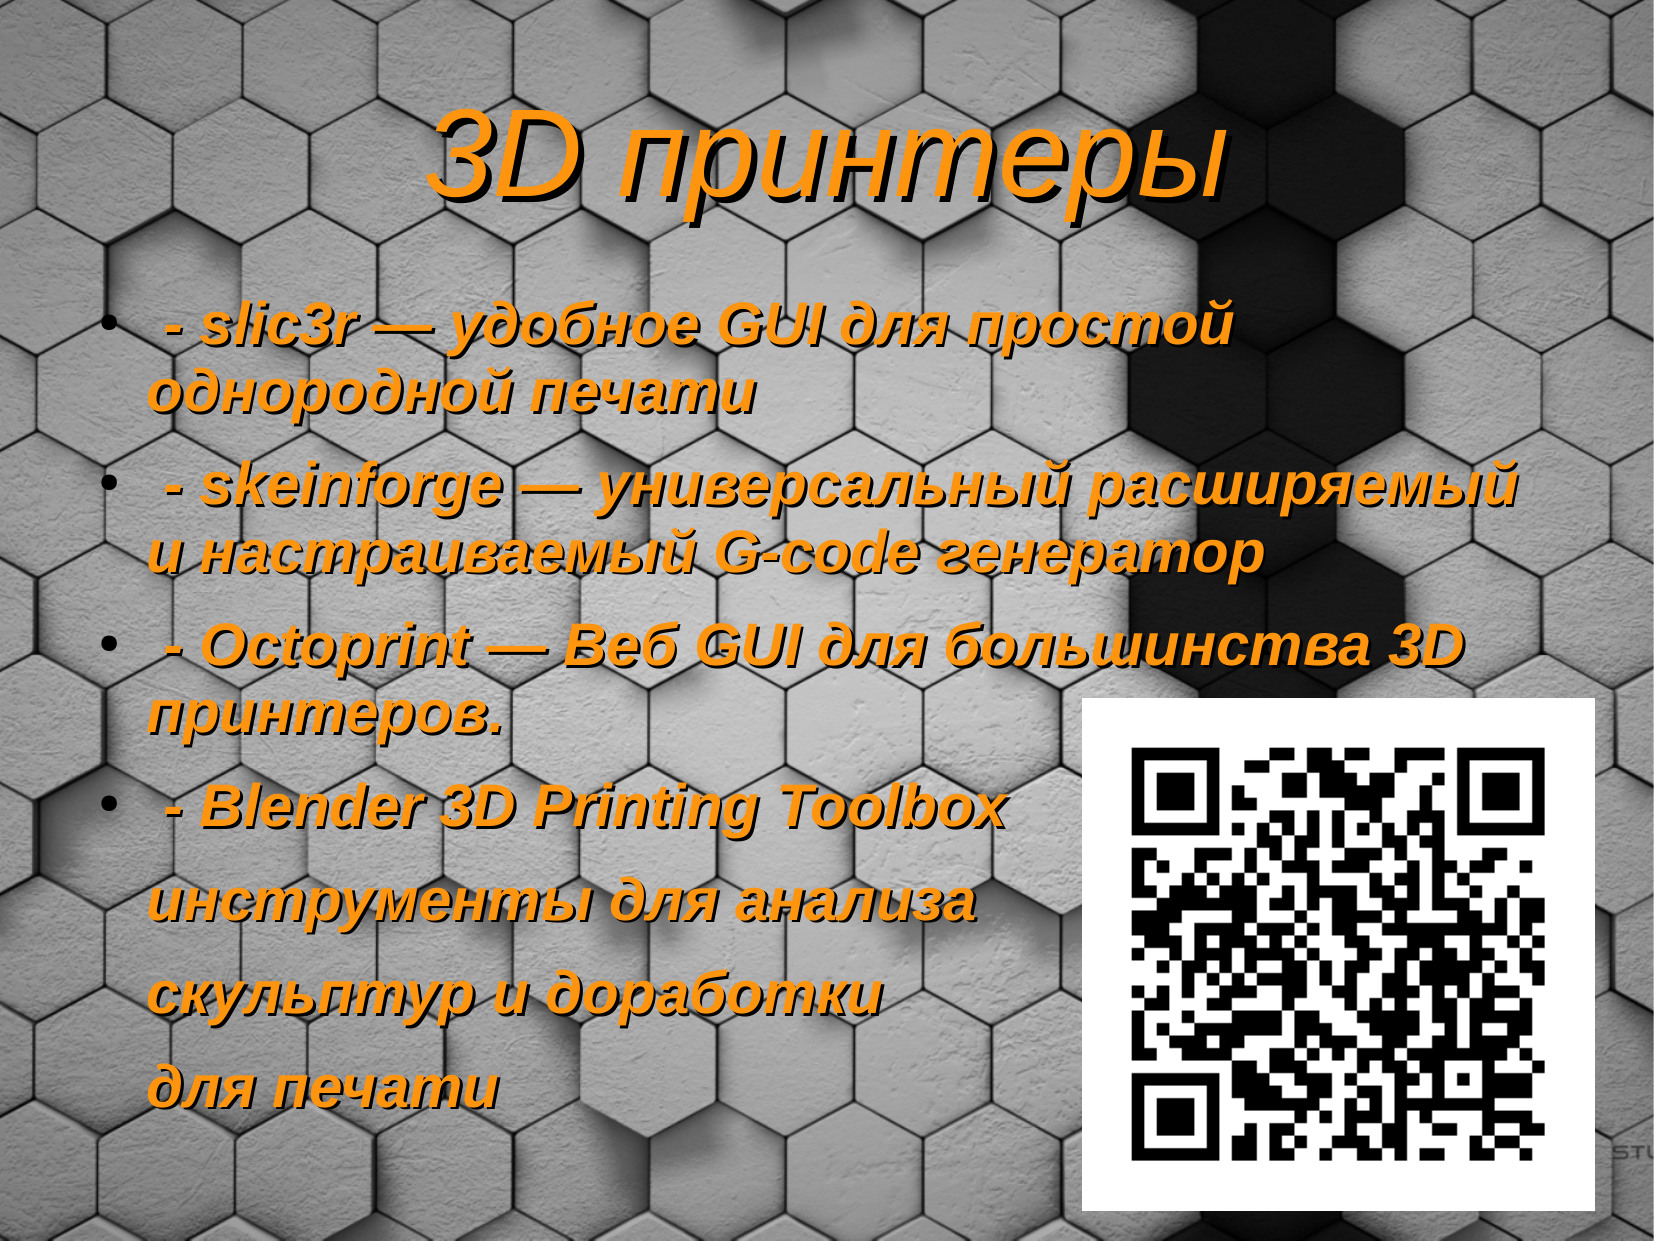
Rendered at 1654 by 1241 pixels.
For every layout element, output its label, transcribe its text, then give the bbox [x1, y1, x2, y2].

title 3D принтеры [82, 49, 1571, 257]
list - slic3r — удобное GUI для простой однородной печати - skeinforge — универсальный расширяемый и настраиваемый G-code генератор - Octoprint — Веб GUI для большинства 3D принтеров. - Blender 3D Printing Toolbox инструменты для анализа скульптур и доработки для печати [82, 290, 1571, 1123]
picture [0, 0, 1654, 1241]
